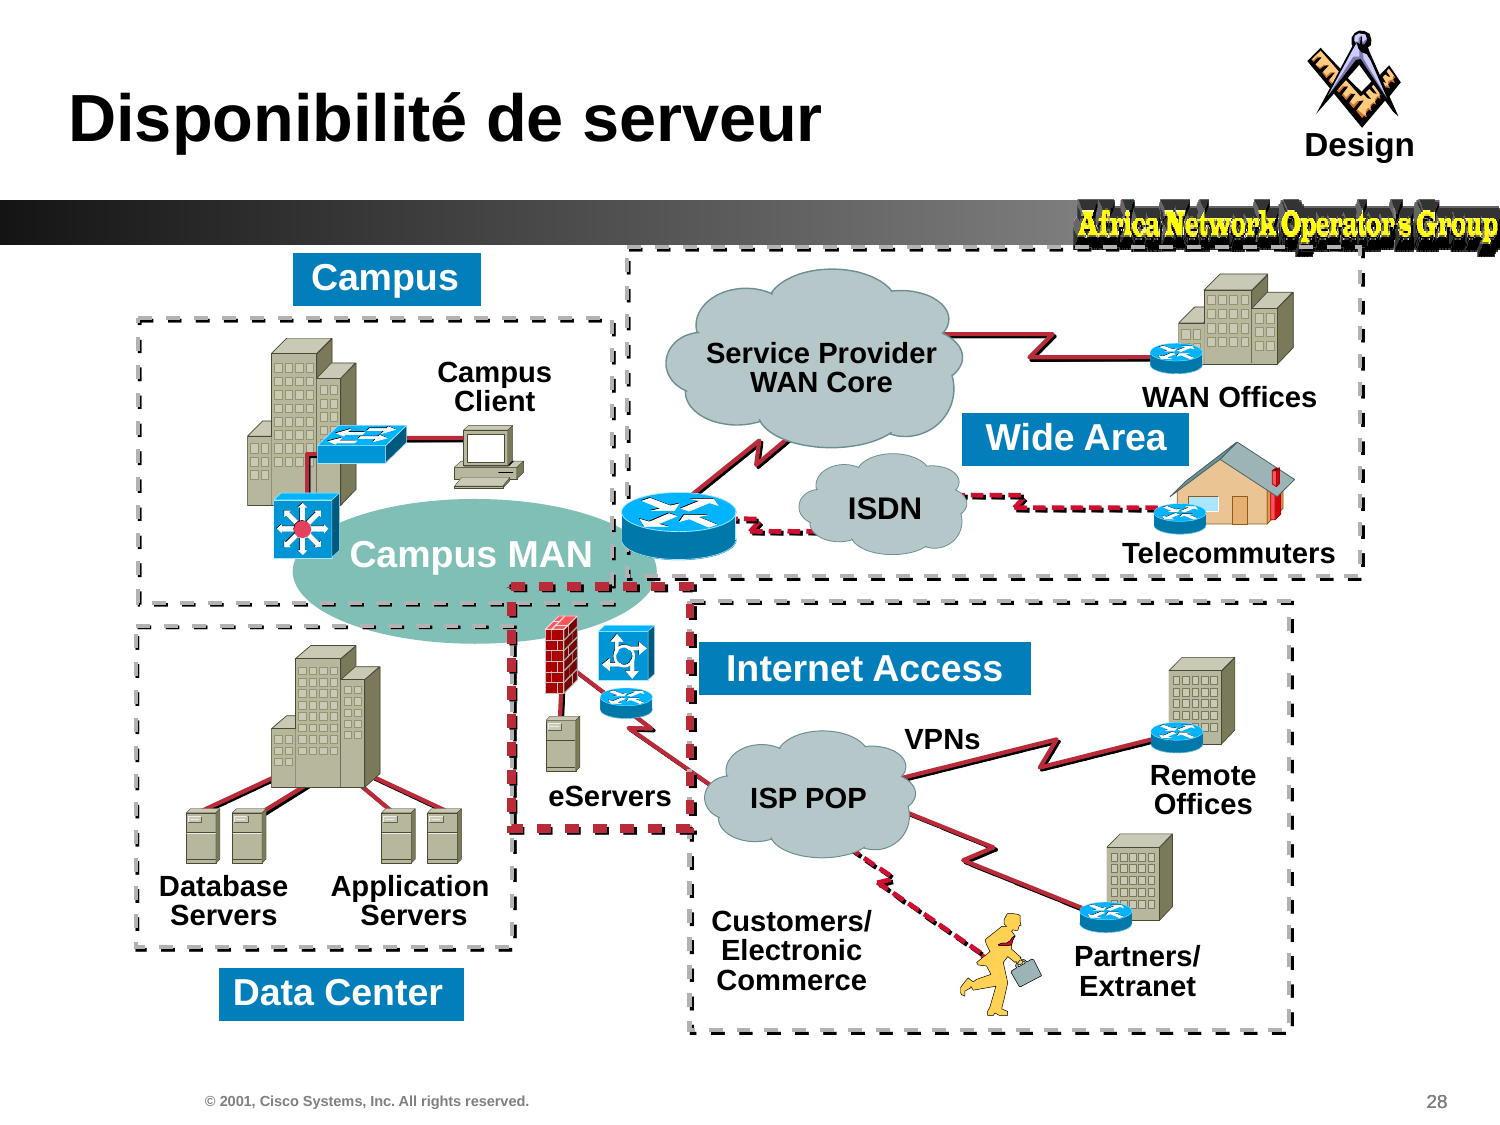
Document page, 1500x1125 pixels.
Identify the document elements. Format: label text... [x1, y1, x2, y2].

picture [544, 615, 578, 695]
text_box [1026, 642, 1031, 695]
text_box Design [1292, 118, 1428, 169]
text_box Campus Client [423, 348, 566, 425]
picture [1180, 733, 1193, 738]
picture [1180, 726, 1193, 730]
picture [185, 808, 221, 864]
text_box [219, 968, 464, 1021]
text_box Application Servers [316, 862, 528, 939]
picture [1186, 367, 1203, 374]
picture [1160, 354, 1172, 359]
picture [1179, 354, 1192, 359]
picture [621, 492, 670, 510]
picture [688, 492, 737, 539]
picture [386, 425, 408, 464]
picture [798, 452, 968, 556]
picture [1150, 343, 1165, 349]
picture [1106, 833, 1174, 922]
picture [1179, 347, 1192, 351]
text_box [293, 253, 481, 306]
text_box Remote Offices [1125, 750, 1282, 827]
picture [644, 499, 678, 510]
picture [1165, 507, 1178, 511]
picture [629, 699, 642, 704]
title Disponibilité de serveur [54, 70, 930, 160]
text_box ISDN [834, 482, 936, 533]
text_box Customers/ Electronic Commerce [678, 897, 906, 1003]
picture [642, 514, 675, 527]
picture [232, 808, 267, 864]
picture [1163, 347, 1175, 351]
picture [683, 499, 716, 510]
picture [1164, 514, 1177, 520]
picture [960, 913, 1042, 1016]
text_box Service Provider WAN Core [692, 329, 951, 406]
picture [1307, 29, 1402, 118]
text_box Wide Area [974, 408, 1189, 465]
picture [545, 715, 581, 772]
picture [278, 504, 327, 553]
text_box Telecommuters [1106, 529, 1352, 576]
text_box WAN Offices [1128, 372, 1331, 421]
picture [597, 624, 656, 682]
picture [453, 425, 525, 489]
text_box Campus MAN [336, 525, 607, 583]
picture [600, 687, 653, 704]
picture [1150, 368, 1166, 374]
text_box Database Servers [132, 862, 316, 939]
picture [1178, 273, 1295, 366]
picture [1163, 726, 1175, 730]
picture [332, 551, 340, 559]
picture [369, 425, 394, 433]
text_box eServers [518, 738, 702, 820]
picture [600, 712, 619, 719]
picture [271, 645, 381, 788]
picture [681, 515, 715, 528]
picture [1153, 441, 1296, 525]
picture [339, 430, 363, 435]
picture [664, 267, 965, 450]
picture [1161, 733, 1173, 738]
picture [703, 729, 917, 859]
picture [1114, 925, 1133, 933]
picture [1079, 902, 1104, 918]
text_box [292, 498, 657, 644]
text_box Campus [299, 249, 481, 305]
picture [1150, 657, 1236, 754]
text_box Data Center [221, 963, 465, 1020]
text_box VPNs [891, 714, 994, 763]
picture [1108, 913, 1121, 918]
text_box Partners/ Extranet [1060, 932, 1215, 1009]
picture [1079, 926, 1098, 933]
picture [1153, 526, 1207, 535]
picture [247, 338, 357, 506]
picture [621, 542, 737, 561]
picture [427, 808, 462, 864]
text_box Internet Access [714, 640, 1026, 696]
picture [330, 439, 355, 443]
text_box [699, 642, 714, 695]
picture [360, 436, 384, 441]
picture [1182, 514, 1196, 519]
picture [381, 808, 416, 864]
text_box ISP POP [736, 773, 881, 822]
picture [634, 711, 653, 719]
text_box [962, 413, 1169, 466]
